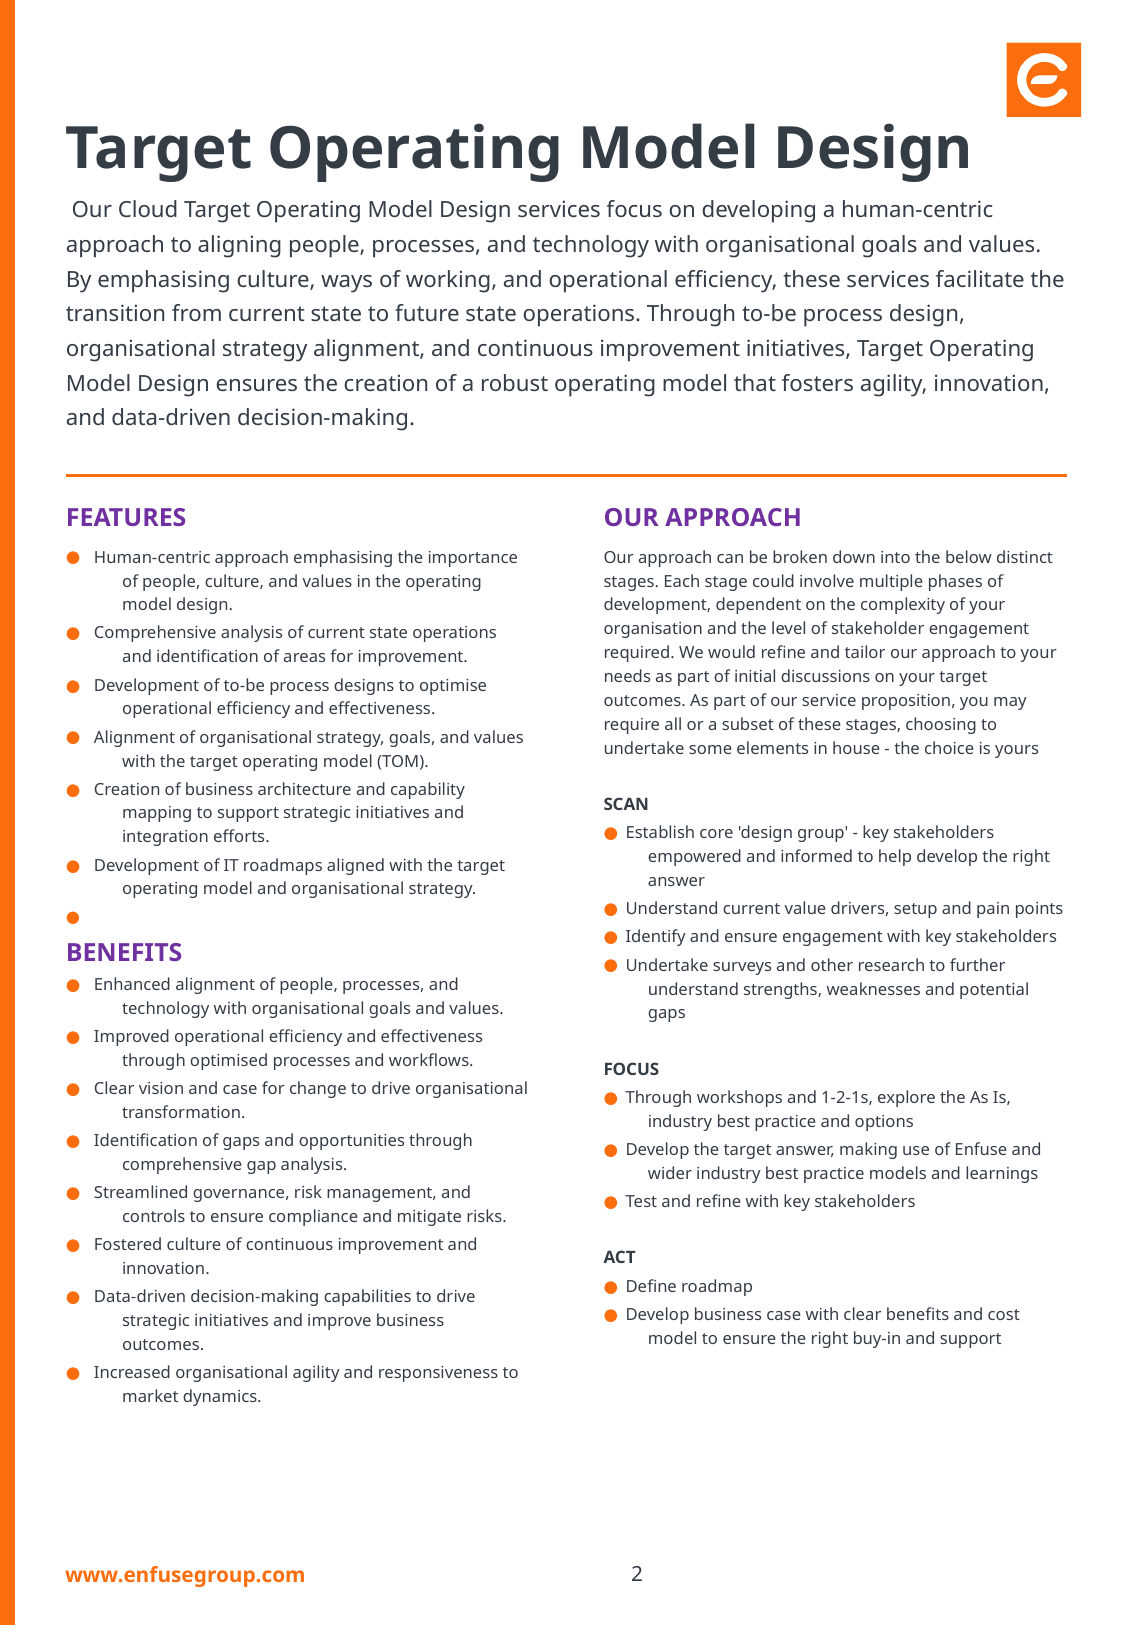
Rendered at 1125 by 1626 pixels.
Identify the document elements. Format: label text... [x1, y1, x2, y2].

text_box Our Cloud Target Operating Model Design services focus on developing a human-centric approach to aligning people, processes, and technology with organisational goals and values. By emphasising culture, ways of working, and operational efficiency, these services facilitate the transition from current state to future state operations. Through to-be process design, organisational strategy alignment, and continuous improvement initiatives, Target Operating Model Design ensures the creation of a robust operating model that fosters agility, innovation, and data-driven decision-making. [65, 180, 1068, 282]
text_box OUR APPROACH [603, 488, 1068, 540]
text_box FEATURES [65, 488, 530, 540]
text_box Our approach can be broken down into the below distinct stages. Each stage could involve multiple phases of development, dependent on the complexity of your organisation and the level of stakeholder engagement required. We would refine and tailor our approach to your needs as part of initial discussions on your target outcomes. As part of our service proposition, you may require all or a subset of these stages, choosing to undertake some elements in house - the choice is yours SCAN Establish core 'design group' - key stakeholders empowered and informed to help develop the right answer Understand current value drivers, setup and pain points Identify and ensure engagement with key stakeholders Undertake surveys and other research to further understand strengths, weaknesses and potential gaps FOCUS Through workshops and 1-2-1s, explore the As Is, industry best practice and options Develop the target answer, making use of Enfuse and wider industry best practice models and learnings Test and refine with key stakeholders ACT Define roadmap Develop business case with clear benefits and cost model to ensure the right buy-in and support [603, 540, 1068, 1431]
text_box Target Operating Model Design [65, 86, 1044, 180]
text_box Human-centric approach emphasising the importance of people, culture, and values in the operating model design. Comprehensive analysis of current state operations and identification of areas for improvement. Development of to-be process designs to optimise operational efficiency and effectiveness. Alignment of organisational strategy, goals, and values with the target operating model (TOM). Creation of business architecture and capability mapping to support strategic initiatives and integration efforts. Development of IT roadmaps aligned with the target operating model and organisational strategy. BENEFITS Enhanced alignment of people, processes, and technology with organisational goals and values. Improved operational efficiency and effectiveness through optimised processes and workflows. Clear vision and case for change to drive organisational transformation. Identification of gaps and opportunities through comprehensive gap analysis. Streamlined governance, risk management, and controls to ensure compliance and mitigate risks. Fostered culture of continuous improvement and innovation. Data-driven decision-making capabilities to drive strategic initiatives and improve business outcomes. Increased organisational agility and responsiveness to market dynamics. [65, 540, 530, 1431]
